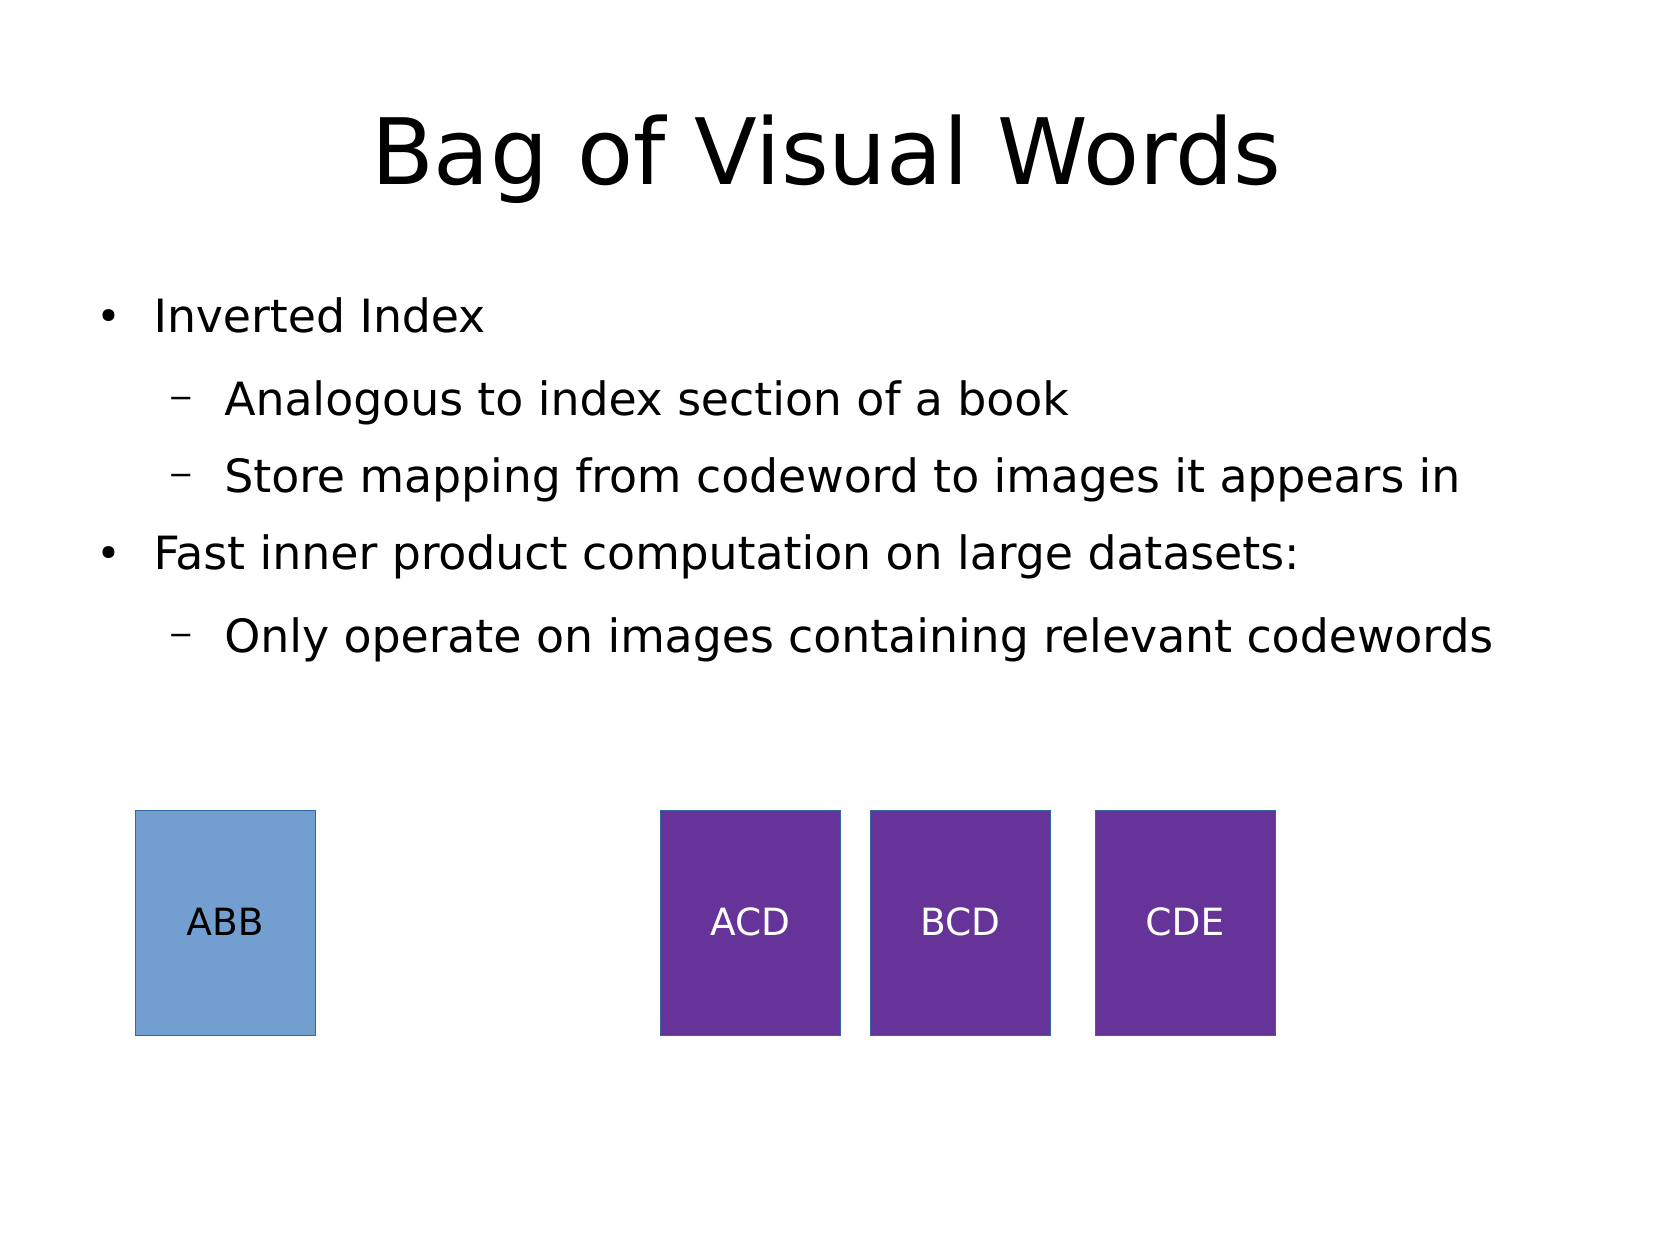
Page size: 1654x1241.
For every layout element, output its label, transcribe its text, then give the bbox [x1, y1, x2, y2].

list Inverted Index Analogous to index section of a book Store mapping from codeword to images it appears in Fast inner product computation on large datasets: Only operate on images containing relevant codewords [82, 290, 1571, 706]
text_box BCD [870, 810, 1051, 1036]
text_box CDE [1095, 810, 1276, 1036]
text_box ACD [660, 810, 841, 1036]
text_box ABB [135, 810, 316, 1036]
title Bag of Visual Words [82, 49, 1571, 257]
